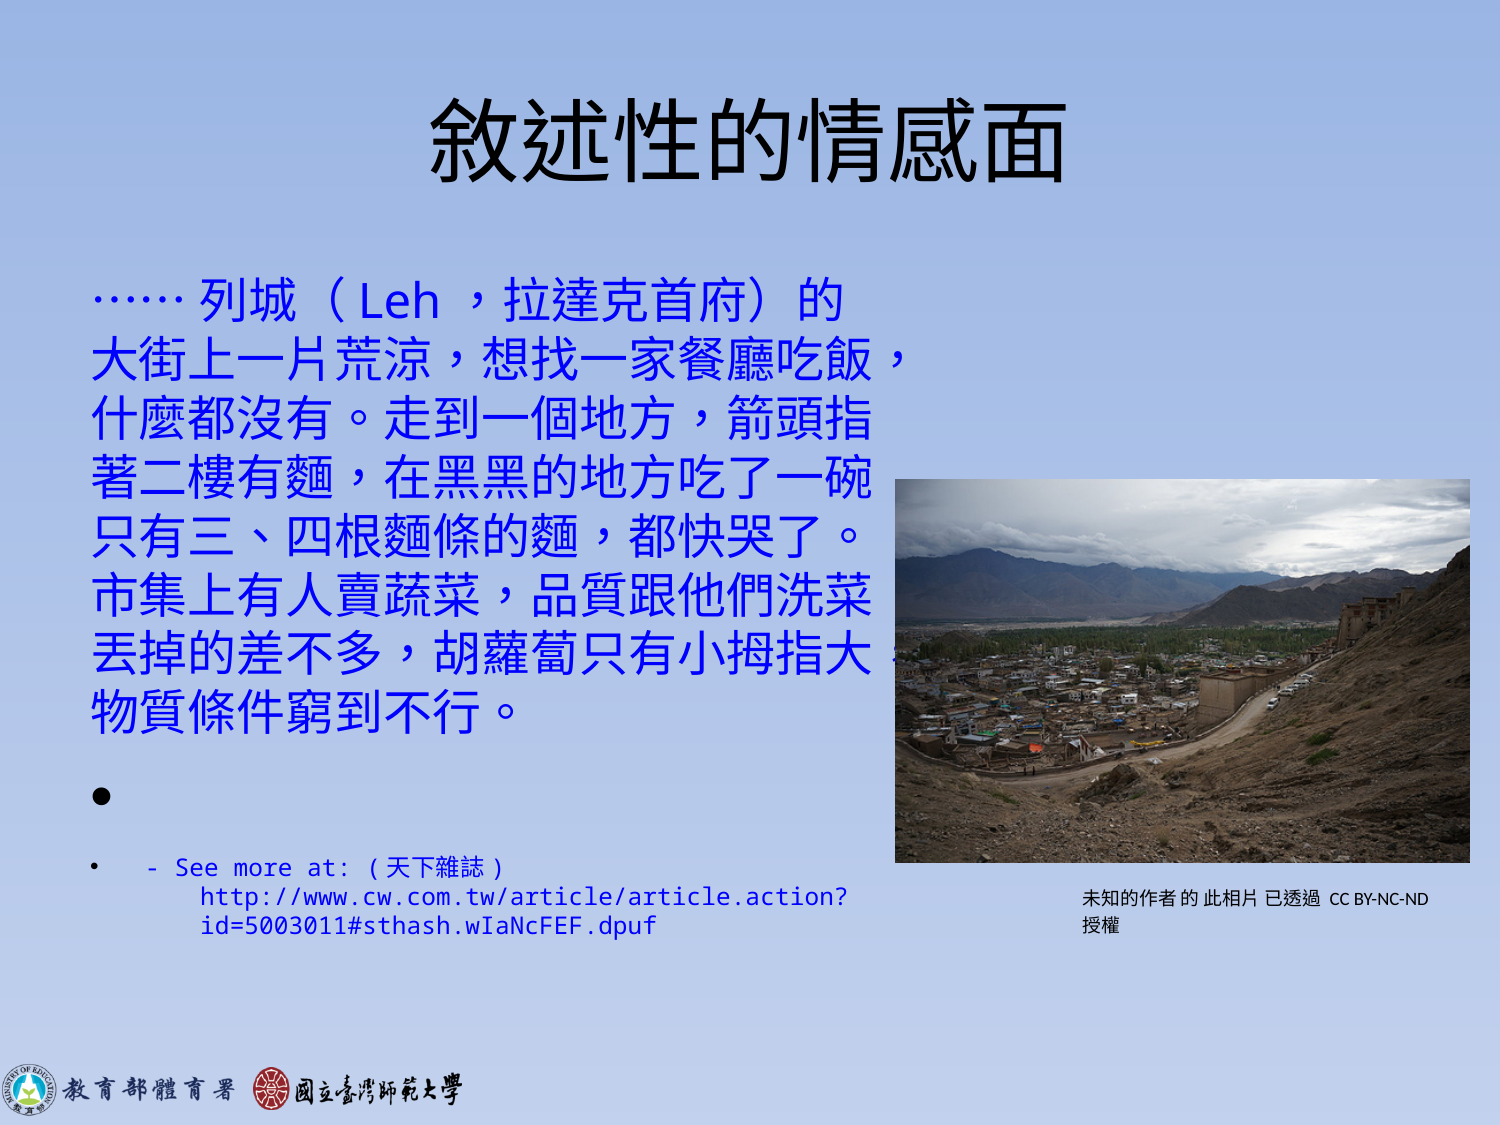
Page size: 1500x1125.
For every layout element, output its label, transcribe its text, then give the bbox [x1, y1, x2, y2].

text_box 未知的作者 的 此相片 已透過 CC BY-NC-ND 授權 [1068, 879, 1470, 941]
list ……列城（Leh，拉達克首府）的大街上一片荒涼，想找一家餐廳吃飯，什麼都沒有。走到一個地方，箭頭指著二樓有麵，在黑黑的地方吃了一碗只有三、四根麵條的麵，都快哭了。市集上有人賣蔬菜，品質跟他們洗菜丟掉的差不多，胡蘿蔔只有小拇指大，物質條件窮到不行。 - See more at: (天下雜誌) http://www.cw.com.tw/article/article.action?id=5003011#sthash.wIaNcFEF.dpuf [75, 262, 896, 1005]
picture [895, 479, 1470, 863]
title 敘述性的情感面 [75, 45, 1426, 233]
